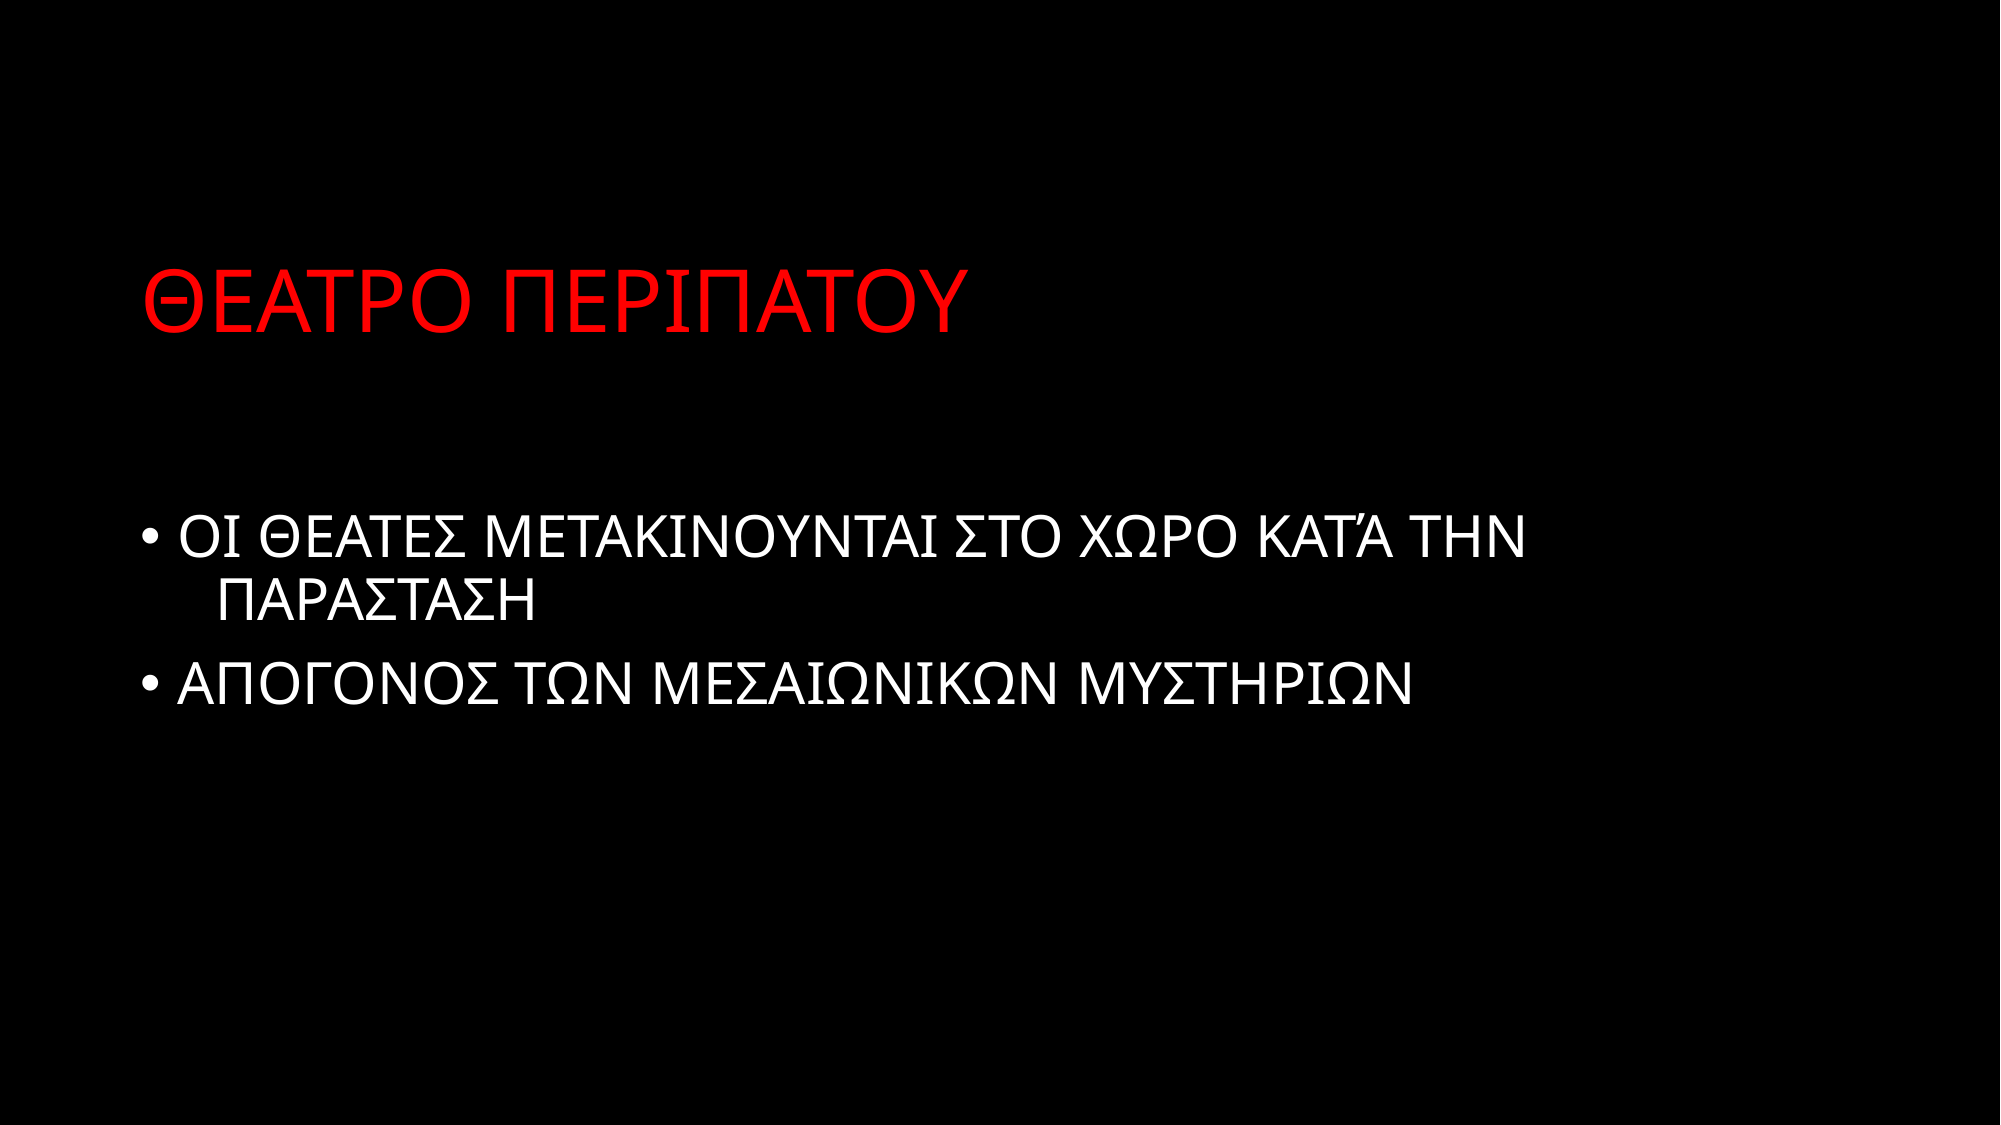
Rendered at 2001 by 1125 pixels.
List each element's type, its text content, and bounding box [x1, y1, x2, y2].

title ΘΕΑΤΡΟ ΠΕΡΙΠΑΤΟΥ [125, 249, 1023, 383]
list ΟΙ ΘΕΑΤΕΣ ΜΕΤΑΚΙΝΟΥΝΤΑΙ ΣΤΟ ΧΩΡΟ ΚΑΤΆ ΤΗΝ ΠΑΡΑΣΤΑΣΗ ΑΠΟΓΟΝΟΣ ΤΩΝ ΜΕΣΑΙΩΝΙΚΩΝ ΜΥΣΤΗΡΙΩΝ [125, 500, 1876, 831]
